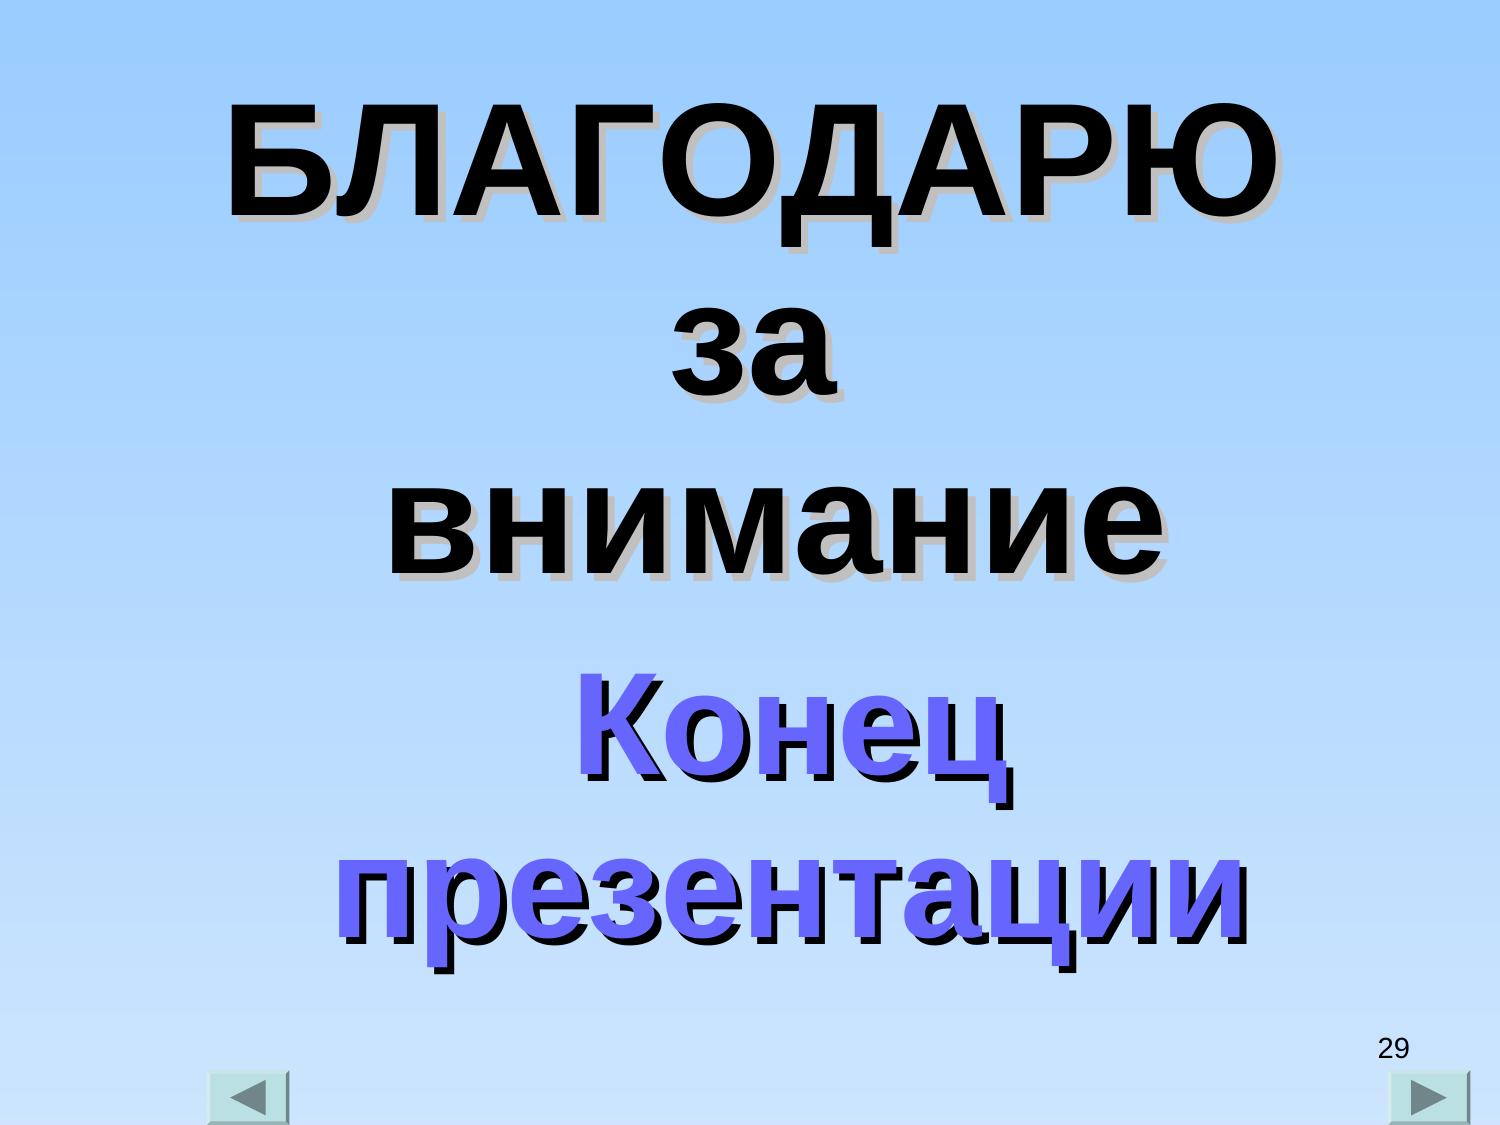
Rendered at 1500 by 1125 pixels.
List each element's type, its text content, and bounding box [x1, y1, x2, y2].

text_box [1389, 1070, 1471, 1125]
title БЛАГОДАРЮ за внимание [74, 51, 1475, 627]
list Конец презентации [159, 634, 1365, 1059]
text_box [208, 1070, 290, 1125]
